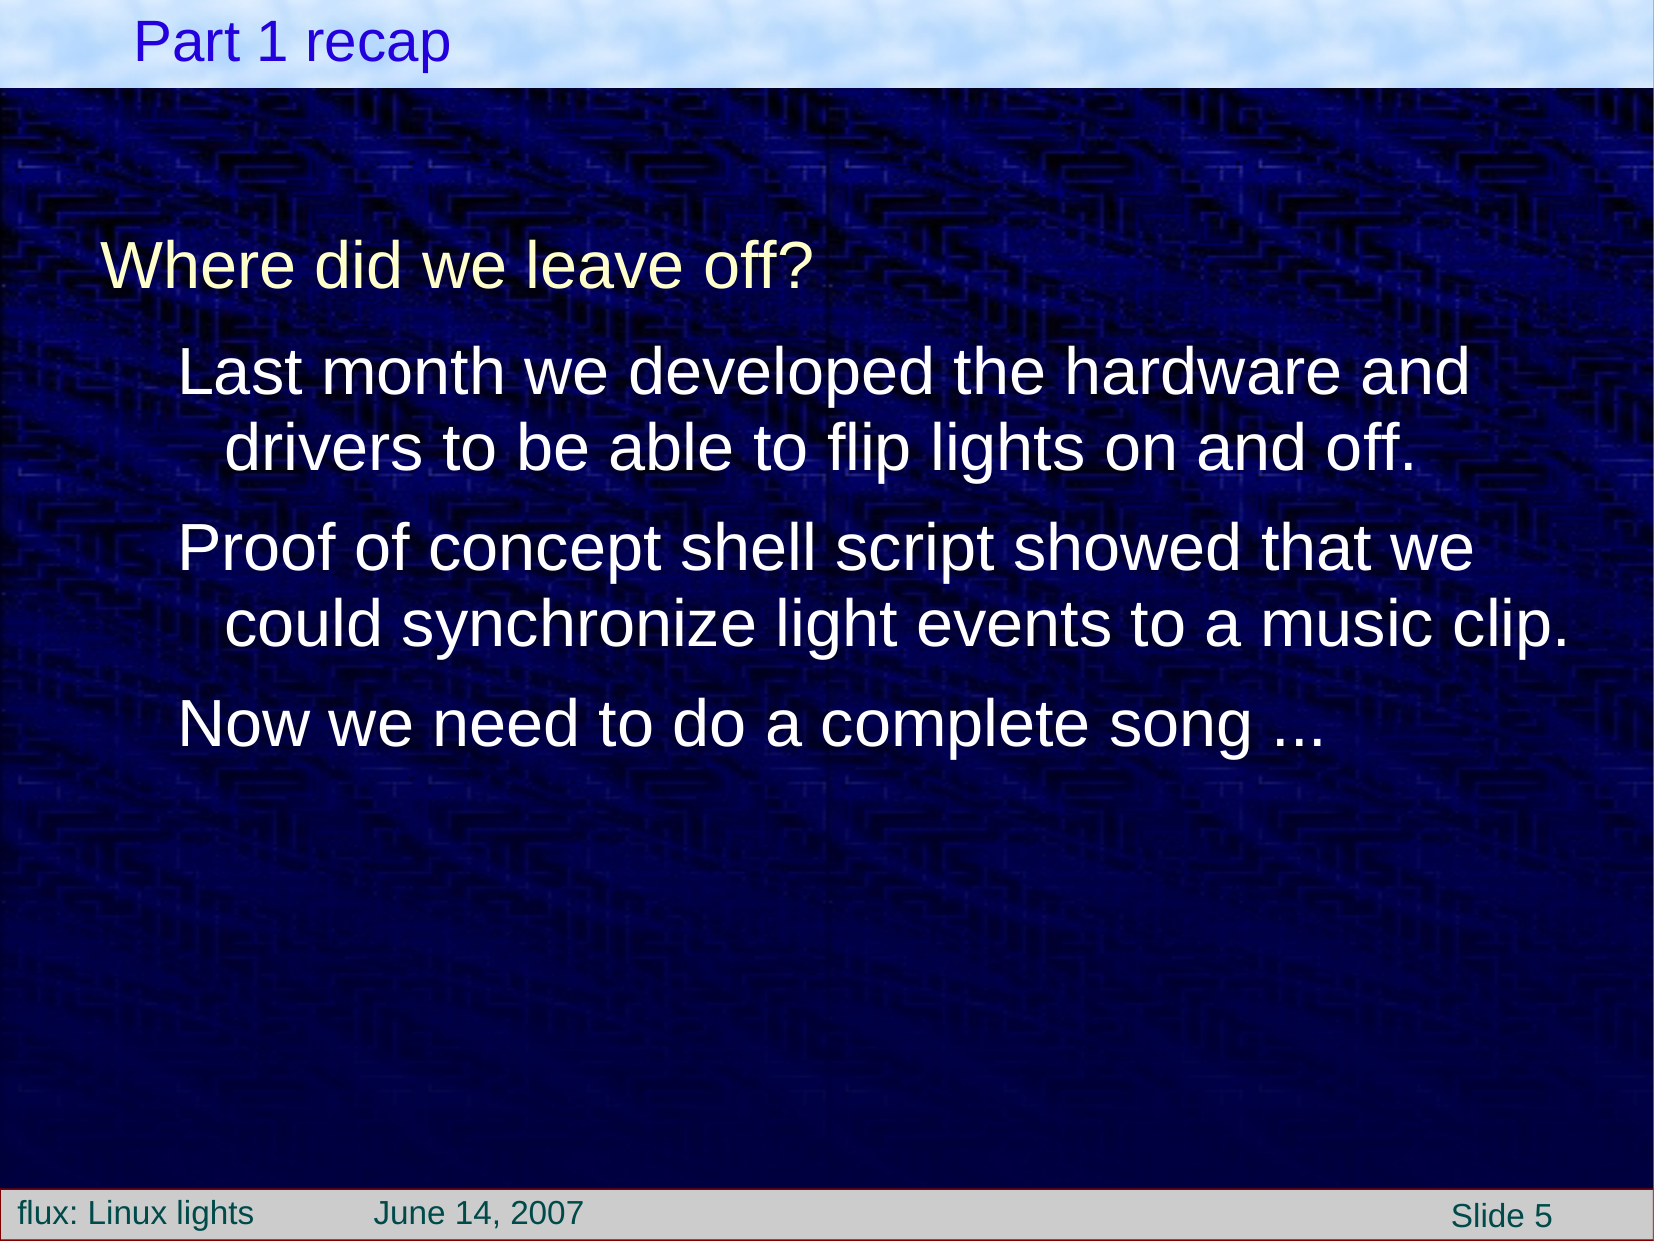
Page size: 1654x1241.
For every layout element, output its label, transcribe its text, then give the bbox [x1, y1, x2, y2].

list Where did we leave off? Last month we developed the hardware and drivers to be able to flip lights on and off. Proof of concept shell script showed that we could synchronize light events to a music clip. Now we need to do a complete song ... [82, 226, 1618, 1031]
text_box Slide <number> [1436, 1189, 1654, 1241]
text_box [669, 1189, 1436, 1241]
text_box flux: Linux lights June 14, 2007 [2, 1186, 669, 1241]
text_box Part 1 recap [0, 0, 1654, 88]
picture [0, 88, 1654, 1189]
